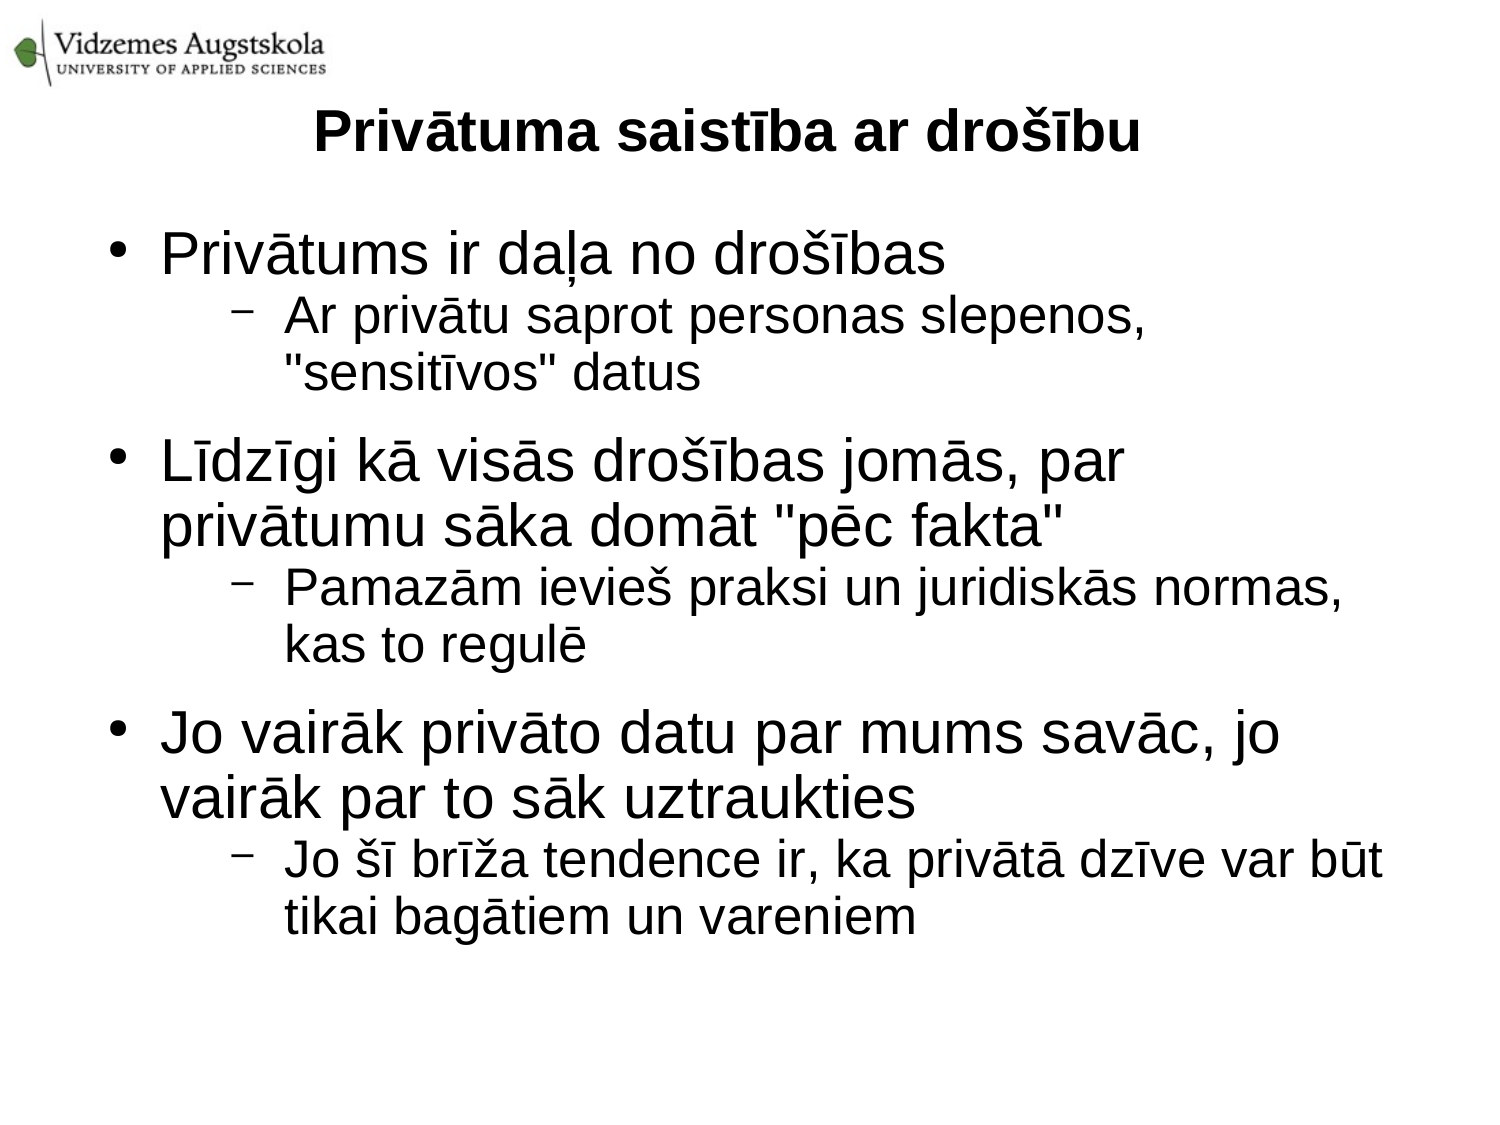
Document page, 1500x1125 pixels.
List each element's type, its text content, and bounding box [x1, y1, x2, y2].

title Privātuma saistība ar drošību [85, 87, 1372, 177]
list Privātums ir daļa no drošības Ar privātu saprot personas slepenos, "sensitīvos" datus Līdzīgi kā visās drošības jomās, par privātumu sāka domāt "pēc fakta" Pamazām ievieš praksi un juridiskās normas, kas to regulē Jo vairāk privāto datu par mums savāc, jo vairāk par to sāk uztraukties Jo šī brīža tendence ir, ka privātā dzīve var būt tikai bagātiem un vareniem [74, 214, 1424, 1004]
picture [5, 2, 334, 102]
